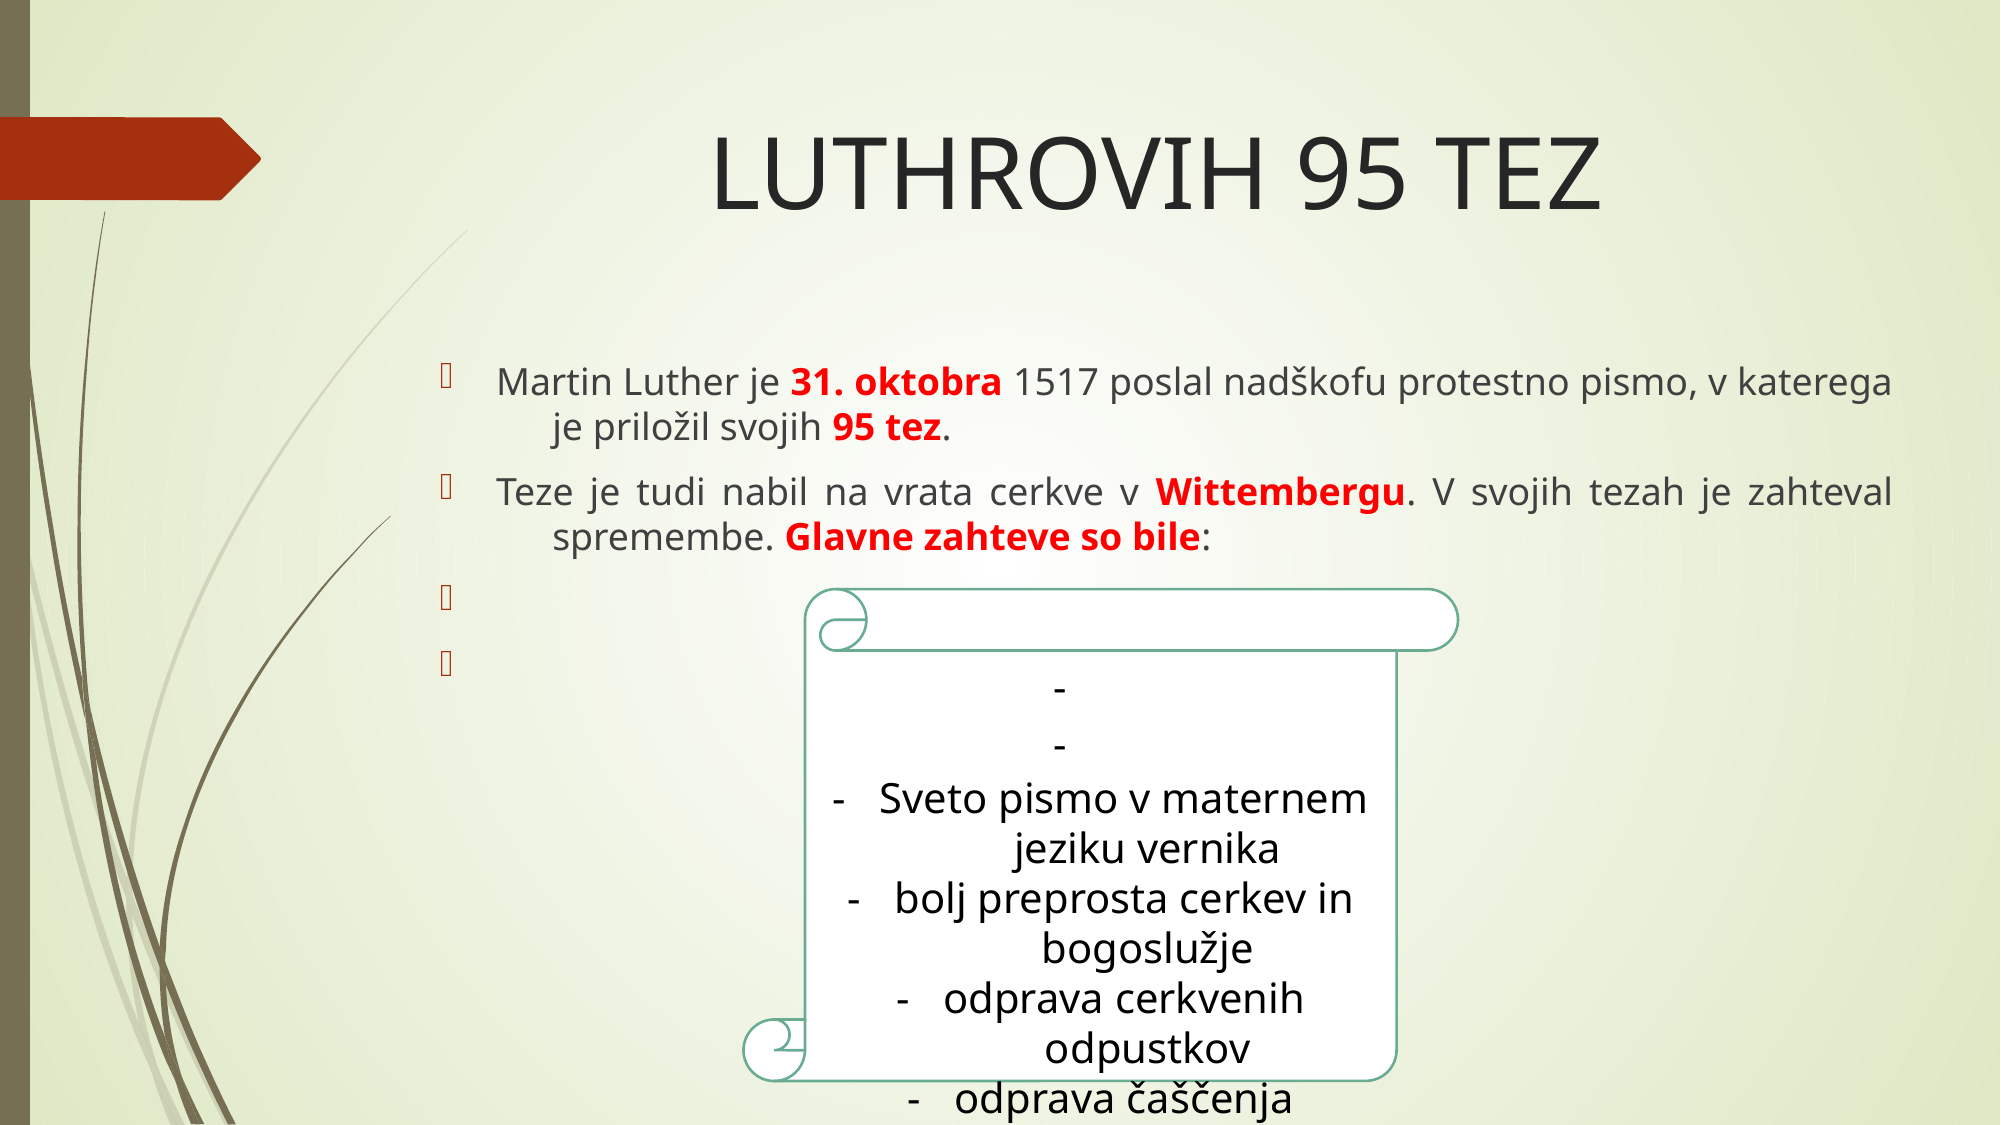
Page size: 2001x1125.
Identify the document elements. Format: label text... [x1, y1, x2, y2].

title LUTHROVIH 95 TEZ [425, 102, 1888, 313]
list Martin Luther je 31. oktobra 1517 poslal nadškofu protestno pismo, v katerega je priložil svojih 95 tez. Teze je tudi nabil na vrata cerkve v Wittembergu. V svojih tezah je zahteval spremembe. Glavne zahteve so bile: [424, 350, 1909, 1125]
text_box Sveto pismo v maternem jeziku vernika bolj preprosta cerkev in bogoslužje odprava cerkvenih odpustkov odprava čaščenja svetnikov [743, 589, 1459, 1082]
